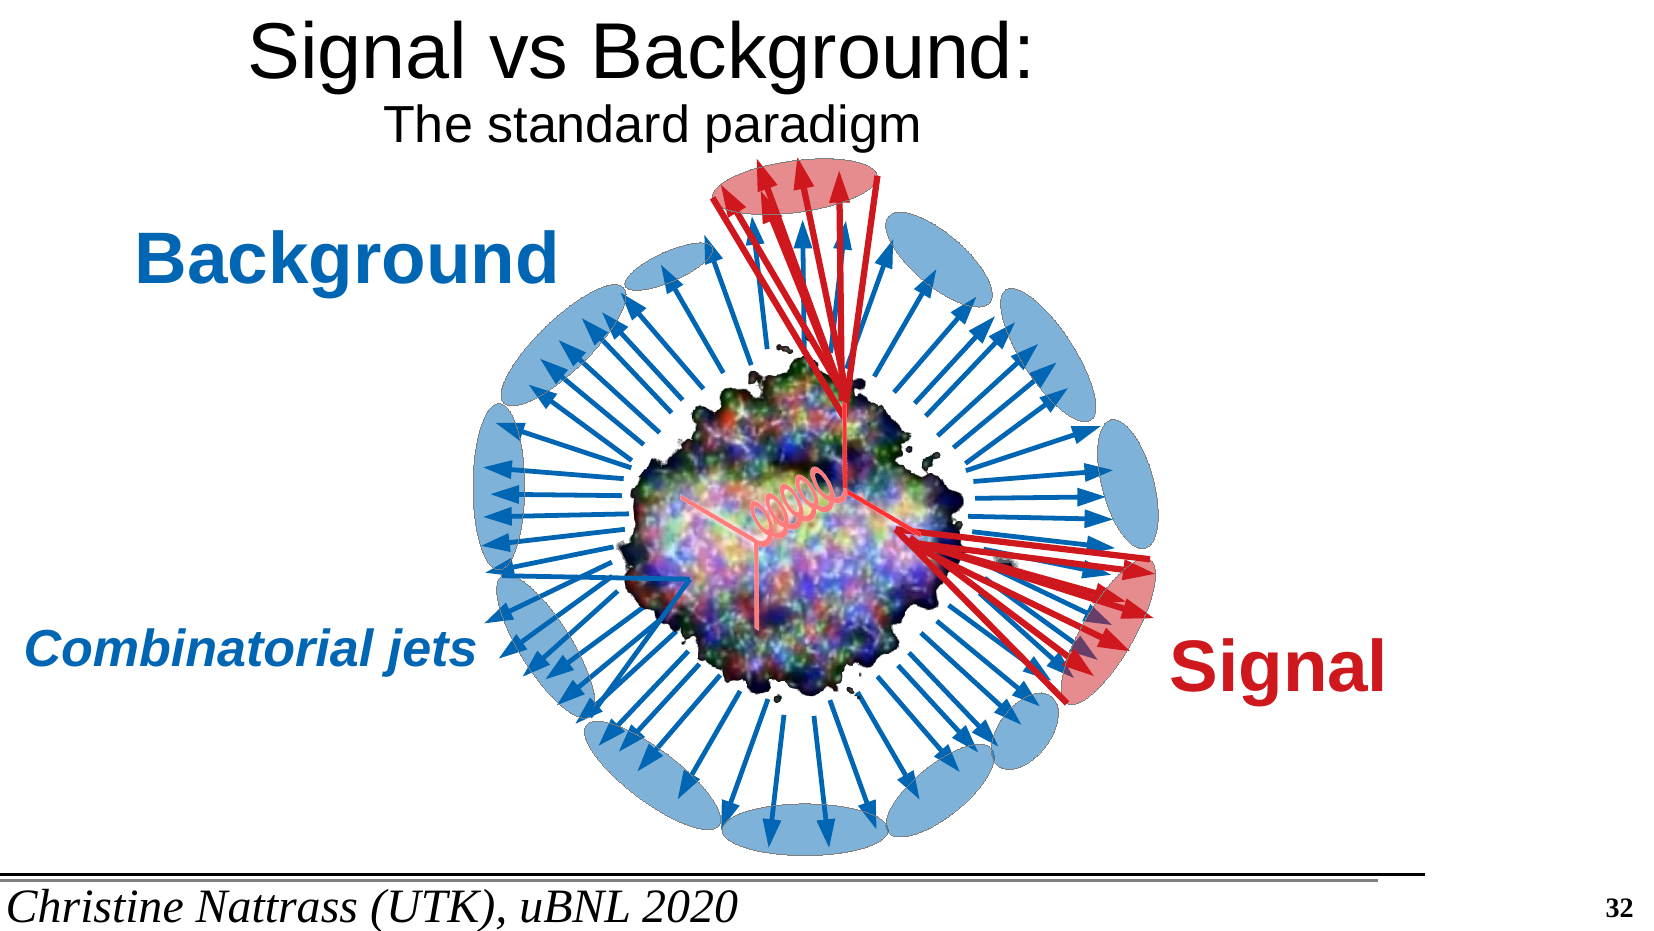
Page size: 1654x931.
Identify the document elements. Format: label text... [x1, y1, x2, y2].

text_box [584, 721, 721, 830]
text_box [1061, 560, 1156, 705]
text_box [885, 212, 993, 308]
picture [971, 578, 1053, 640]
picture [804, 318, 817, 340]
text_box Background [120, 210, 586, 313]
text_box Combinatorial jets [0, 611, 544, 790]
picture [581, 580, 684, 703]
text_box [1000, 288, 1096, 422]
text_box [473, 242, 713, 570]
title Signal vs Background: The standard paradigm [0, 0, 1306, 169]
picture [581, 318, 1053, 733]
text_box [712, 169, 878, 215]
text_box [496, 576, 596, 719]
text_box [721, 692, 1059, 856]
text_box Signal [1155, 618, 1536, 722]
text_box [1097, 419, 1159, 549]
